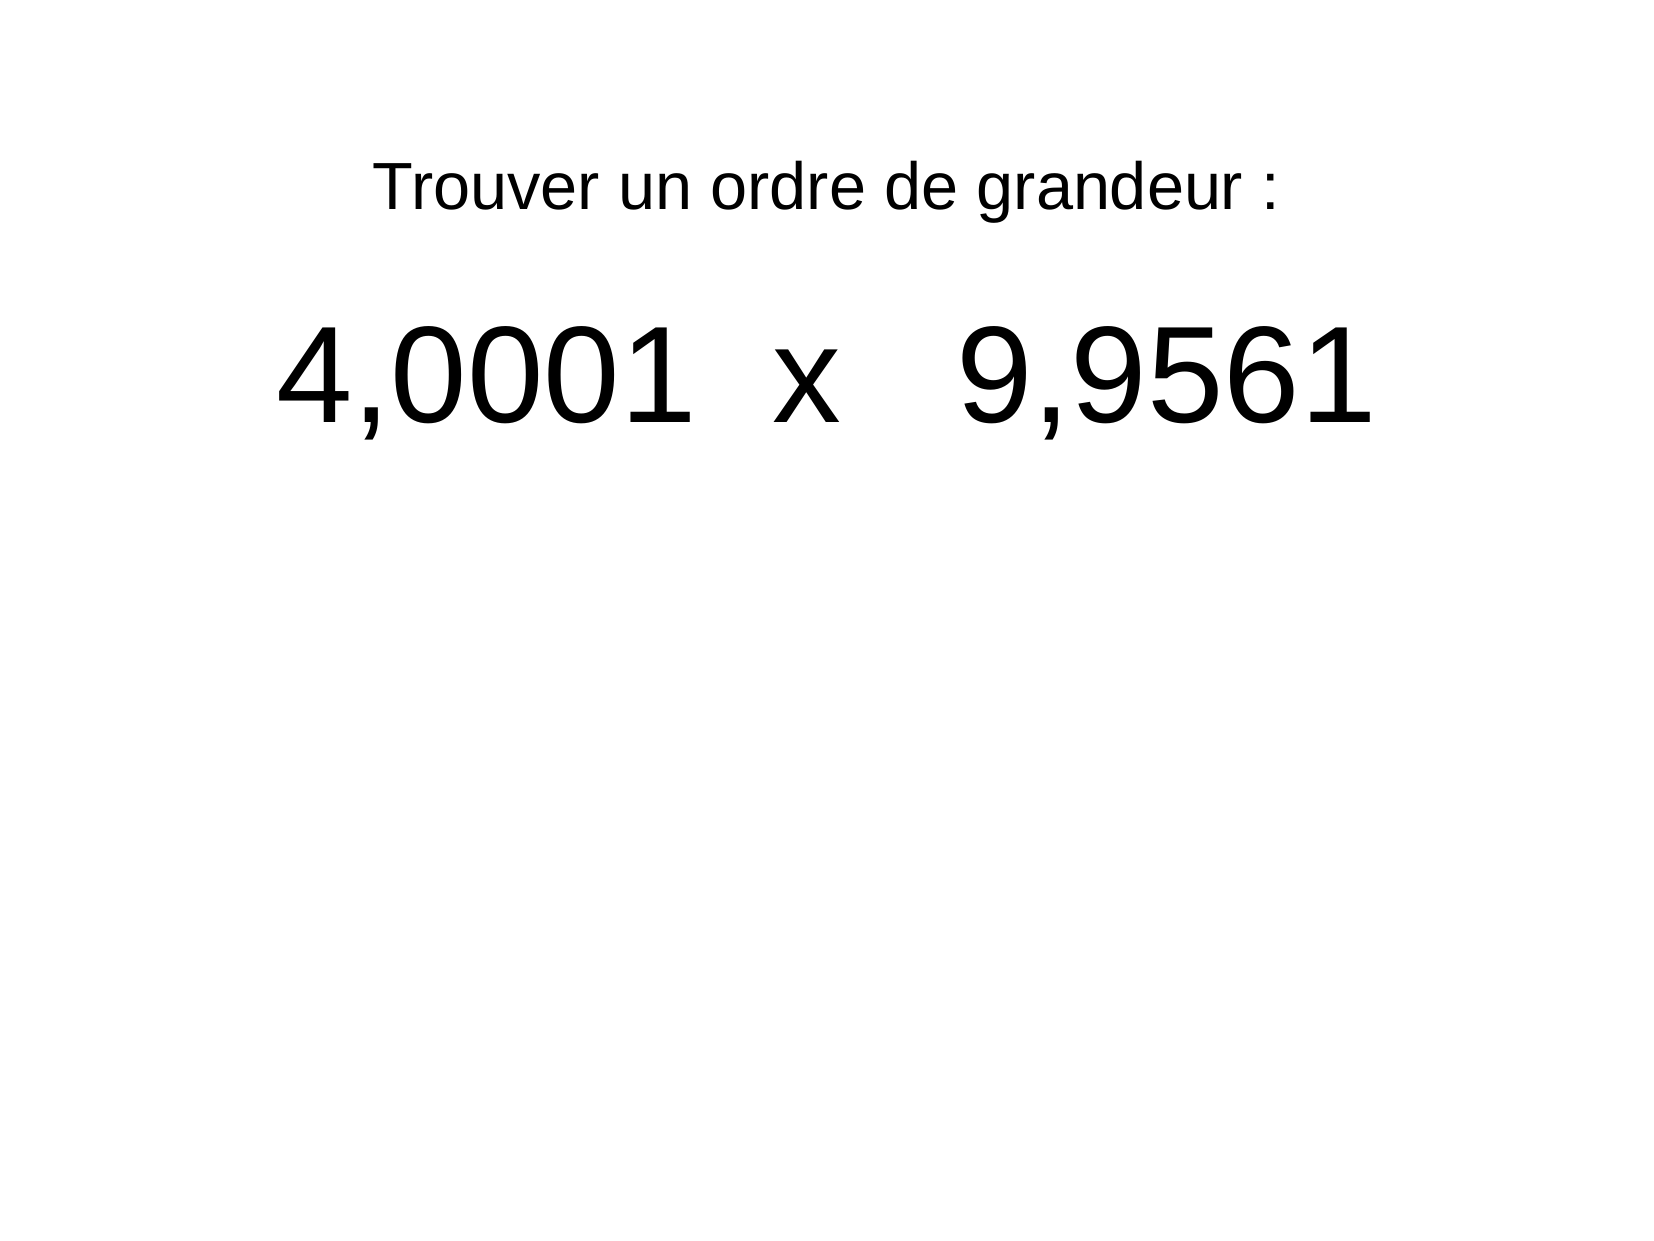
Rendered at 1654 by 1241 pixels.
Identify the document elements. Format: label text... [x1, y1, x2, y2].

subtitle Trouver un ordre de grandeur : 4,0001 x 9,9561 [82, 59, 1571, 542]
